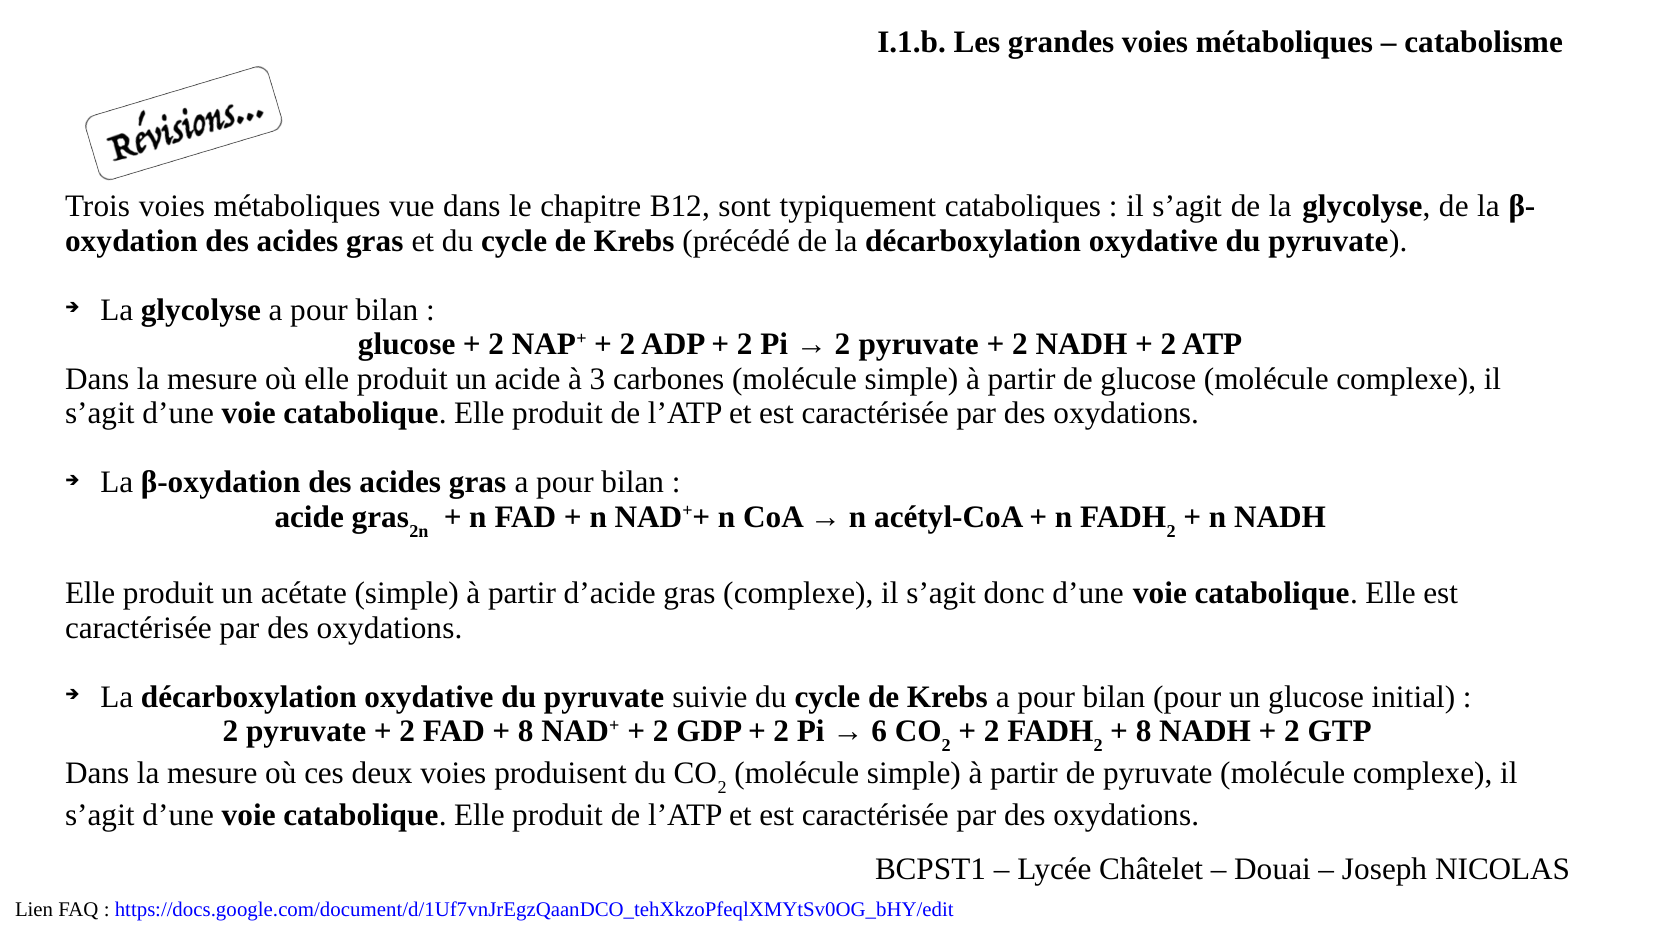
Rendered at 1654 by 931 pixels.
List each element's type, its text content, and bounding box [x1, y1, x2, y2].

picture [82, 63, 285, 183]
text_box Lien FAQ : https://docs.google.com/document/d/1Uf7vnJrEgzQaanDCO_tehXkzoPfeqlXMYtSv0OG_bHY/edit [0, 897, 993, 931]
text_box Trois voies métaboliques vue dans le chapitre B12, sont typiquement cataboliques : il s’agit de la glycolyse, de la β-oxydation des acides gras et du cycle de Krebs (précédé de la décarboxylation oxydative du pyruvate). La glycolyse a pour bilan : glucose + 2 NAP+ + 2 ADP + 2 Pi → 2 pyruvate + 2 NADH + 2 ATP Dans la mesure où elle produit un acide à 3 carbones (molécule simple) à partir de glucose (molécule complexe), il s’agit d’une voie catabolique. Elle produit de l’ATP et est caractérisée par des oxydations. La β-oxydation des acides gras a pour bilan : acide gras2n + n FAD + n NAD++ n CoA → n acétyl-CoA + n FADH2 + n NADH Elle produit un acétate (simple) à partir d’acide gras (complexe), il s’agit donc d’une voie catabolique. Elle est caractérisée par des oxydations. La décarboxylation oxydative du pyruvate suivie du cycle de Krebs a pour bilan (pour un glucose initial) : 2 pyruvate + 2 FAD + 8 NAD+ + 2 GDP + 2 Pi → 6 CO2 + 2 FADH2 + 8 NADH + 2 GTP Dans la mesure où ces deux voies produisent du CO2 (molécule simple) à partir de pyruvate (molécule complexe), il s’agit d’une voie catabolique. Elle produit de l’ATP et est caractérisée par des oxydations. [64, 188, 1536, 839]
text_box BCPST1 – Lycée Châtelet – Douai – Joseph NICOLAS [637, 832, 1571, 905]
text_box I.1.b. Les grandes voies métaboliques – catabolisme [201, 5, 1572, 78]
